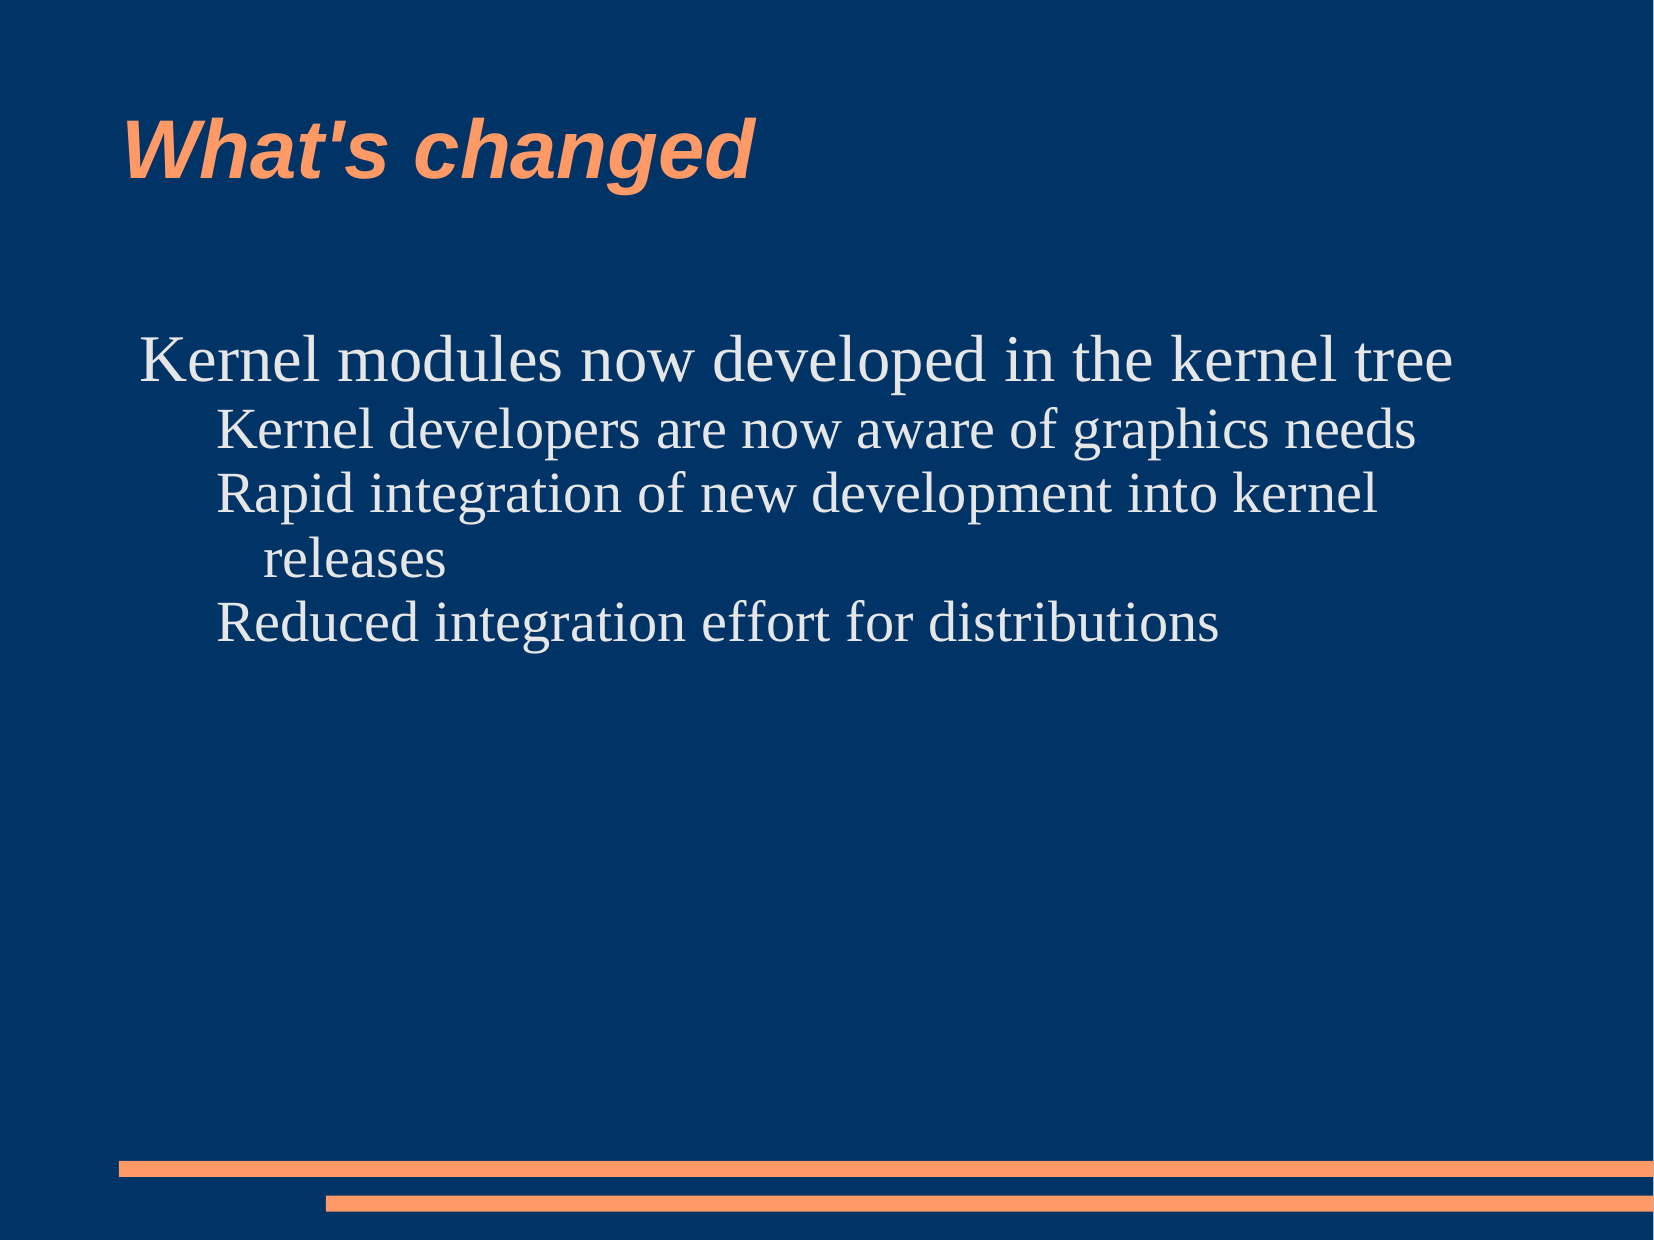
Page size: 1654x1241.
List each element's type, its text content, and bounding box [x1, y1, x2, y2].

title What's changed [121, 53, 1534, 247]
list Kernel modules now developed in the kernel tree Kernel developers are now aware of graphics needs Rapid integration of new development into kernel releases Reduced integration effort for distributions [121, 322, 1561, 1118]
